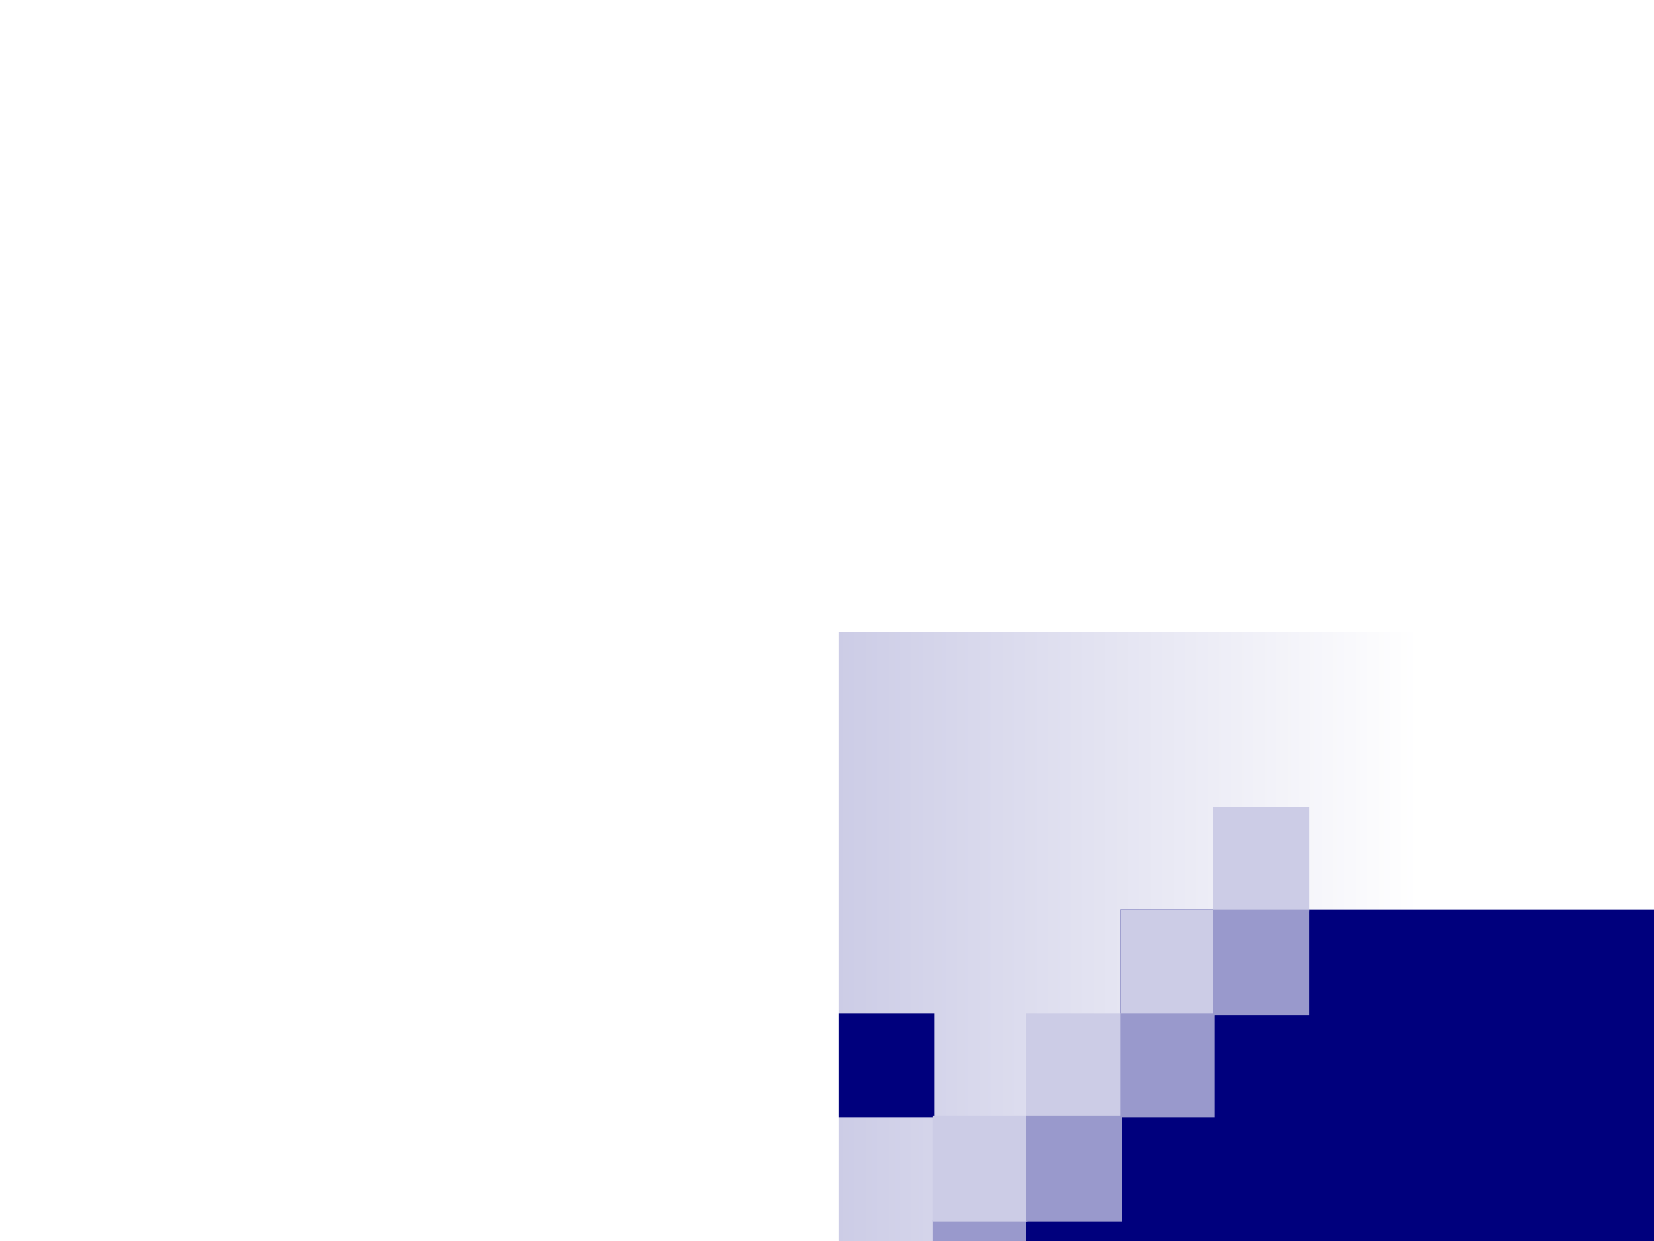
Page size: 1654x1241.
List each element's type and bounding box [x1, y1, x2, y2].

chart [838, 632, 1654, 1241]
